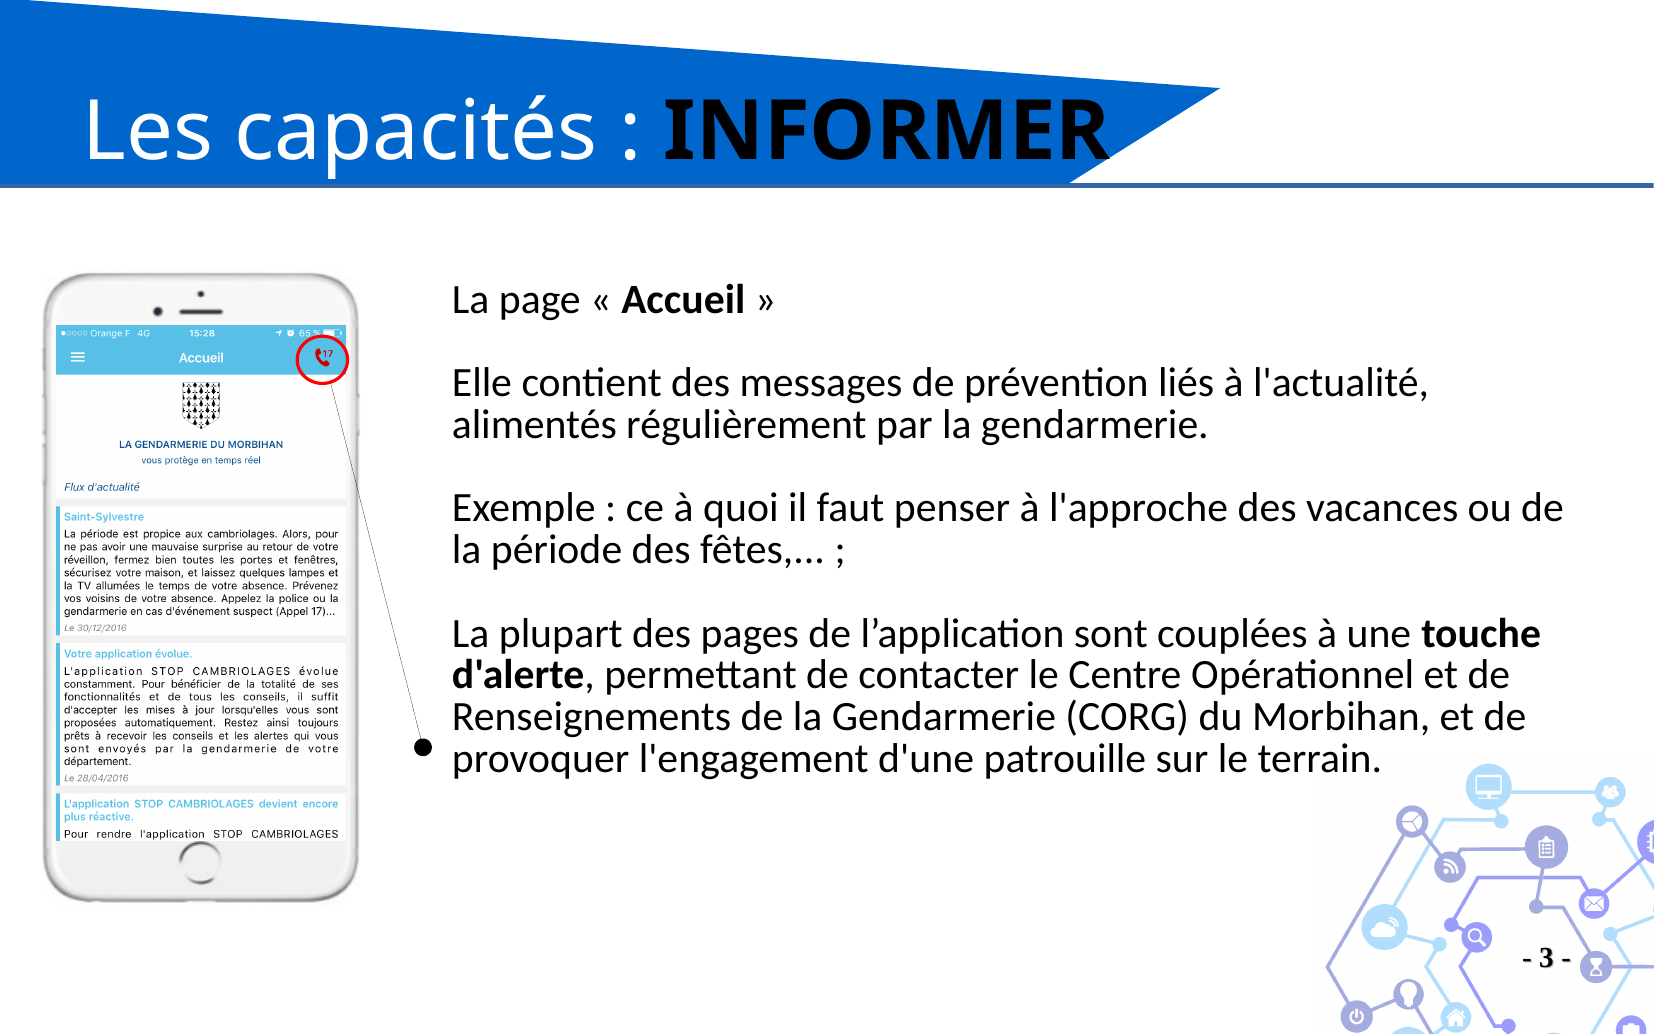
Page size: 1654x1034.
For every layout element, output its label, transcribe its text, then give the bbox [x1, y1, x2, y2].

text_box La page « Accueil » Elle contient des messages de prévention liés à l'actualité, alimentés régulièrement par la gendarmerie. Exemple : ce à quoi il faut penser à l'approche des vacances ou de la période des fêtes,... ; La plupart des pages de l’application sont couplées à une touche d'alerte, permettant de contacter le Centre Opérationnel et de Renseignements de la Gendarmerie (CORG) du Morbihan, et de provoquer l'engagement d'une patrouille sur le terrain. [437, 274, 1619, 976]
picture [41, 271, 361, 910]
picture [299, 338, 345, 381]
title Les capacités : INFORMER [82, 41, 1571, 214]
